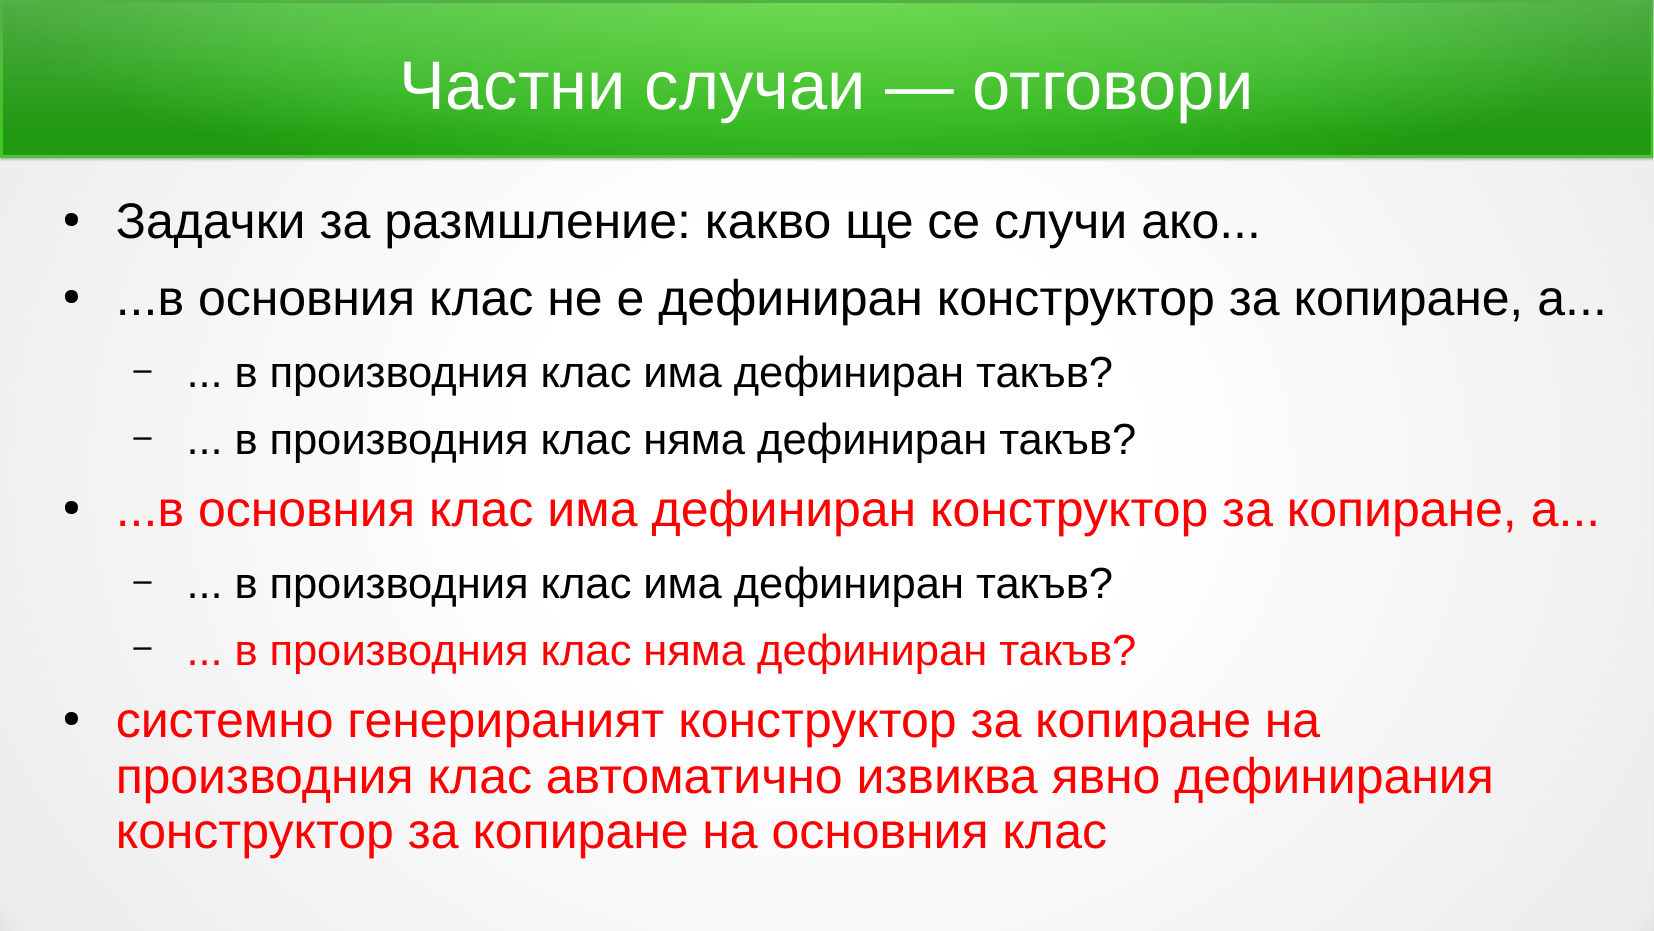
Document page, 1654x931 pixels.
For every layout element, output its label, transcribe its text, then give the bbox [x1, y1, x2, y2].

title Частни случаи — отговори [82, 37, 1571, 135]
list Задачки за размшление: какво ще се случи ако... ...в основния клас не е дефиниран конструктор за копиране, а... ... в производния клас има дефиниран такъв? ... в производния клас няма дефиниран такъв? ...в основния клас има дефиниран конструктор за копиране, а... ... в производния клас има дефиниран такъв? ... в производния клас няма дефиниран такъв? системно генерираният конструктор за копиране на производния клас автоматично извиква явно дефинирания конструктор за копиране на основния клас [44, 192, 1619, 898]
